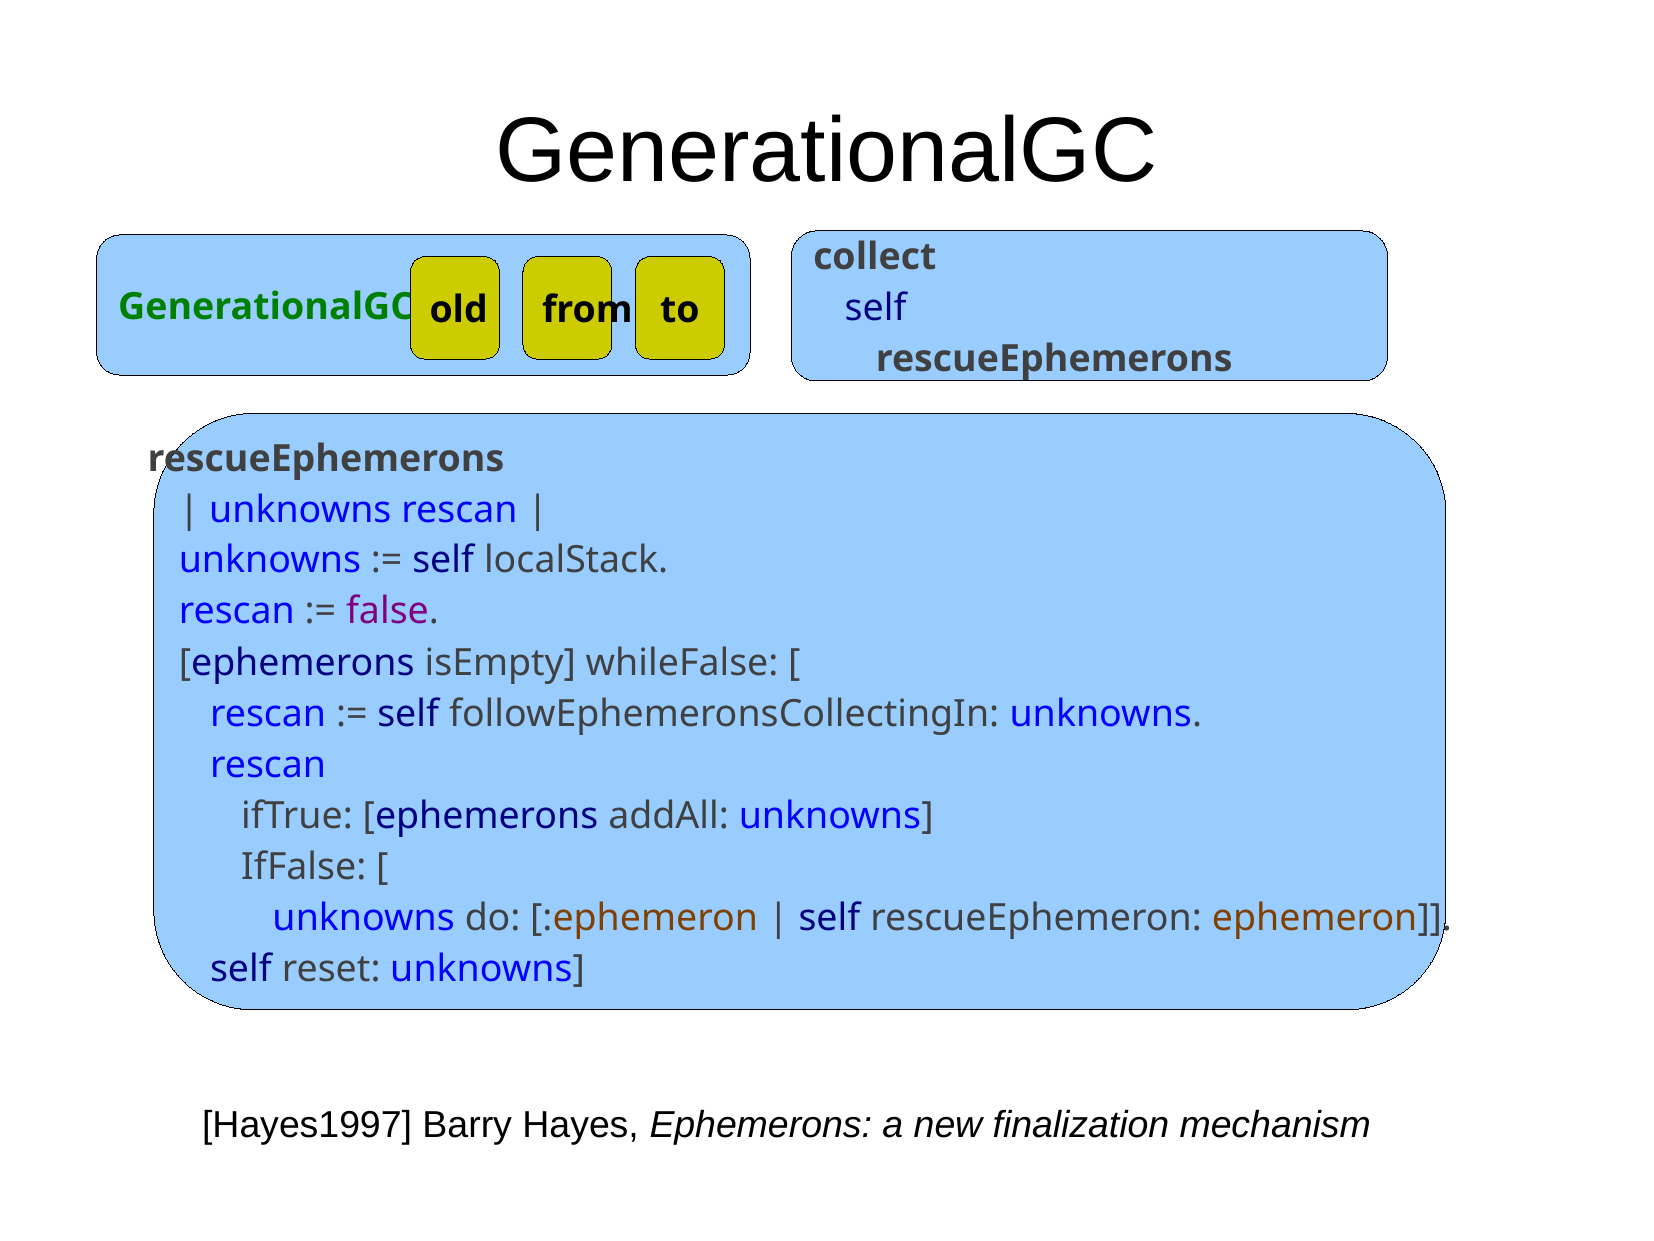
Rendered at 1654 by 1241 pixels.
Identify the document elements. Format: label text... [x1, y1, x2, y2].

text_box to [635, 256, 725, 360]
text_box GenerationalGC [96, 234, 751, 376]
text_box from [522, 256, 612, 360]
text_box old [410, 256, 500, 360]
text_box rescueEphemerons | unknowns rescan | unknowns := self localStack. rescan := false. [ephemerons isEmpty] whileFalse: [ rescan := self followEphemeronsCollectingIn: unknowns. rescan ifTrue: [ephemerons addAll: unknowns] IfFalse: [ unknowns do: [:ephemeron | self rescueEphemeron: ephemeron]]. self reset: unknowns] [153, 413, 1446, 1010]
text_box [Hayes1997] Barry Hayes, Ephemerons: a new finalization mechanism [187, 1096, 1386, 1154]
text_box collect self rescueEphemerons [791, 230, 1388, 381]
text_box GenerationalGC [143, 91, 1511, 209]
